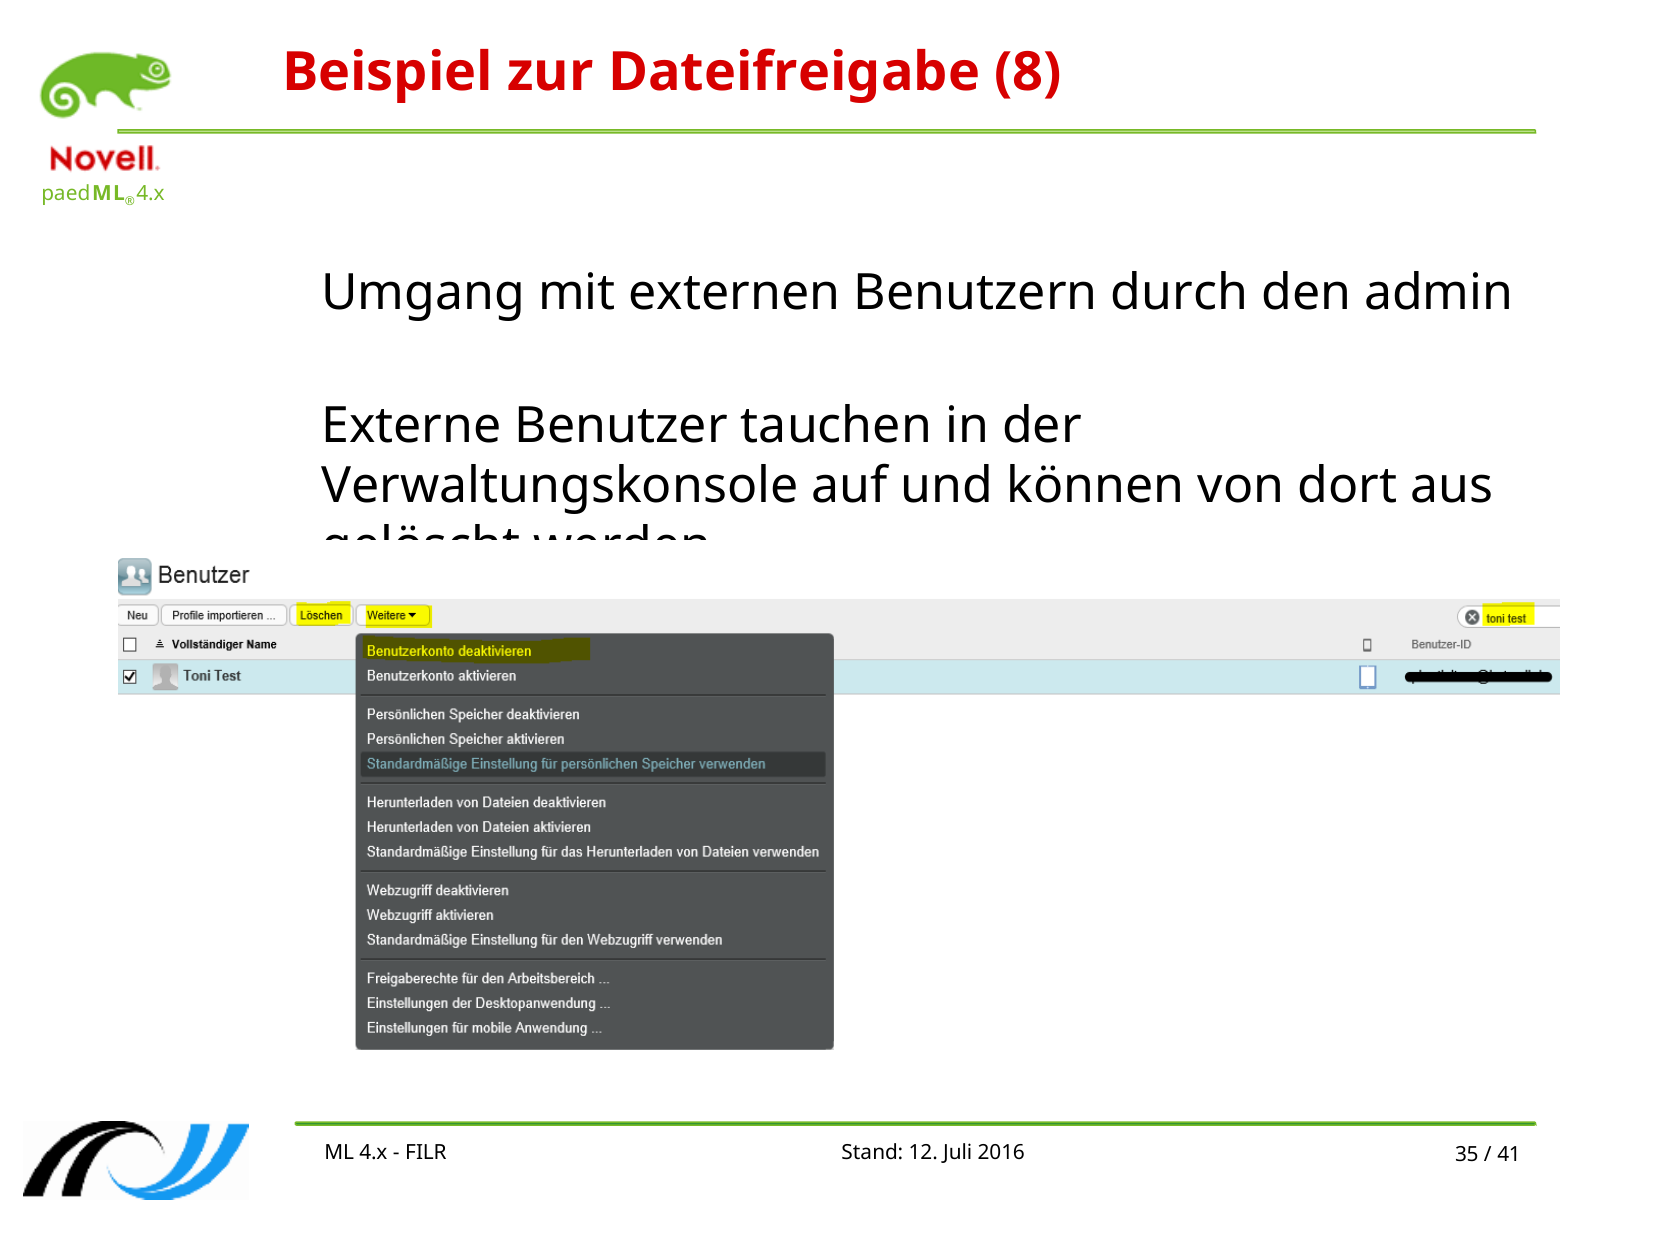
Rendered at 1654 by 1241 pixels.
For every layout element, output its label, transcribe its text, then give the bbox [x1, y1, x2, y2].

picture [26, 35, 184, 193]
title Beispiel zur Dateifreigabe (8) [261, 17, 1536, 121]
list Umgang mit externen Benutzern durch den admin Externe Benutzer tauchen in der Verwaltungskonsole auf und können von dort aus gelöscht werden. [265, 179, 1571, 626]
picture [23, 1121, 249, 1200]
picture [118, 540, 1560, 1052]
